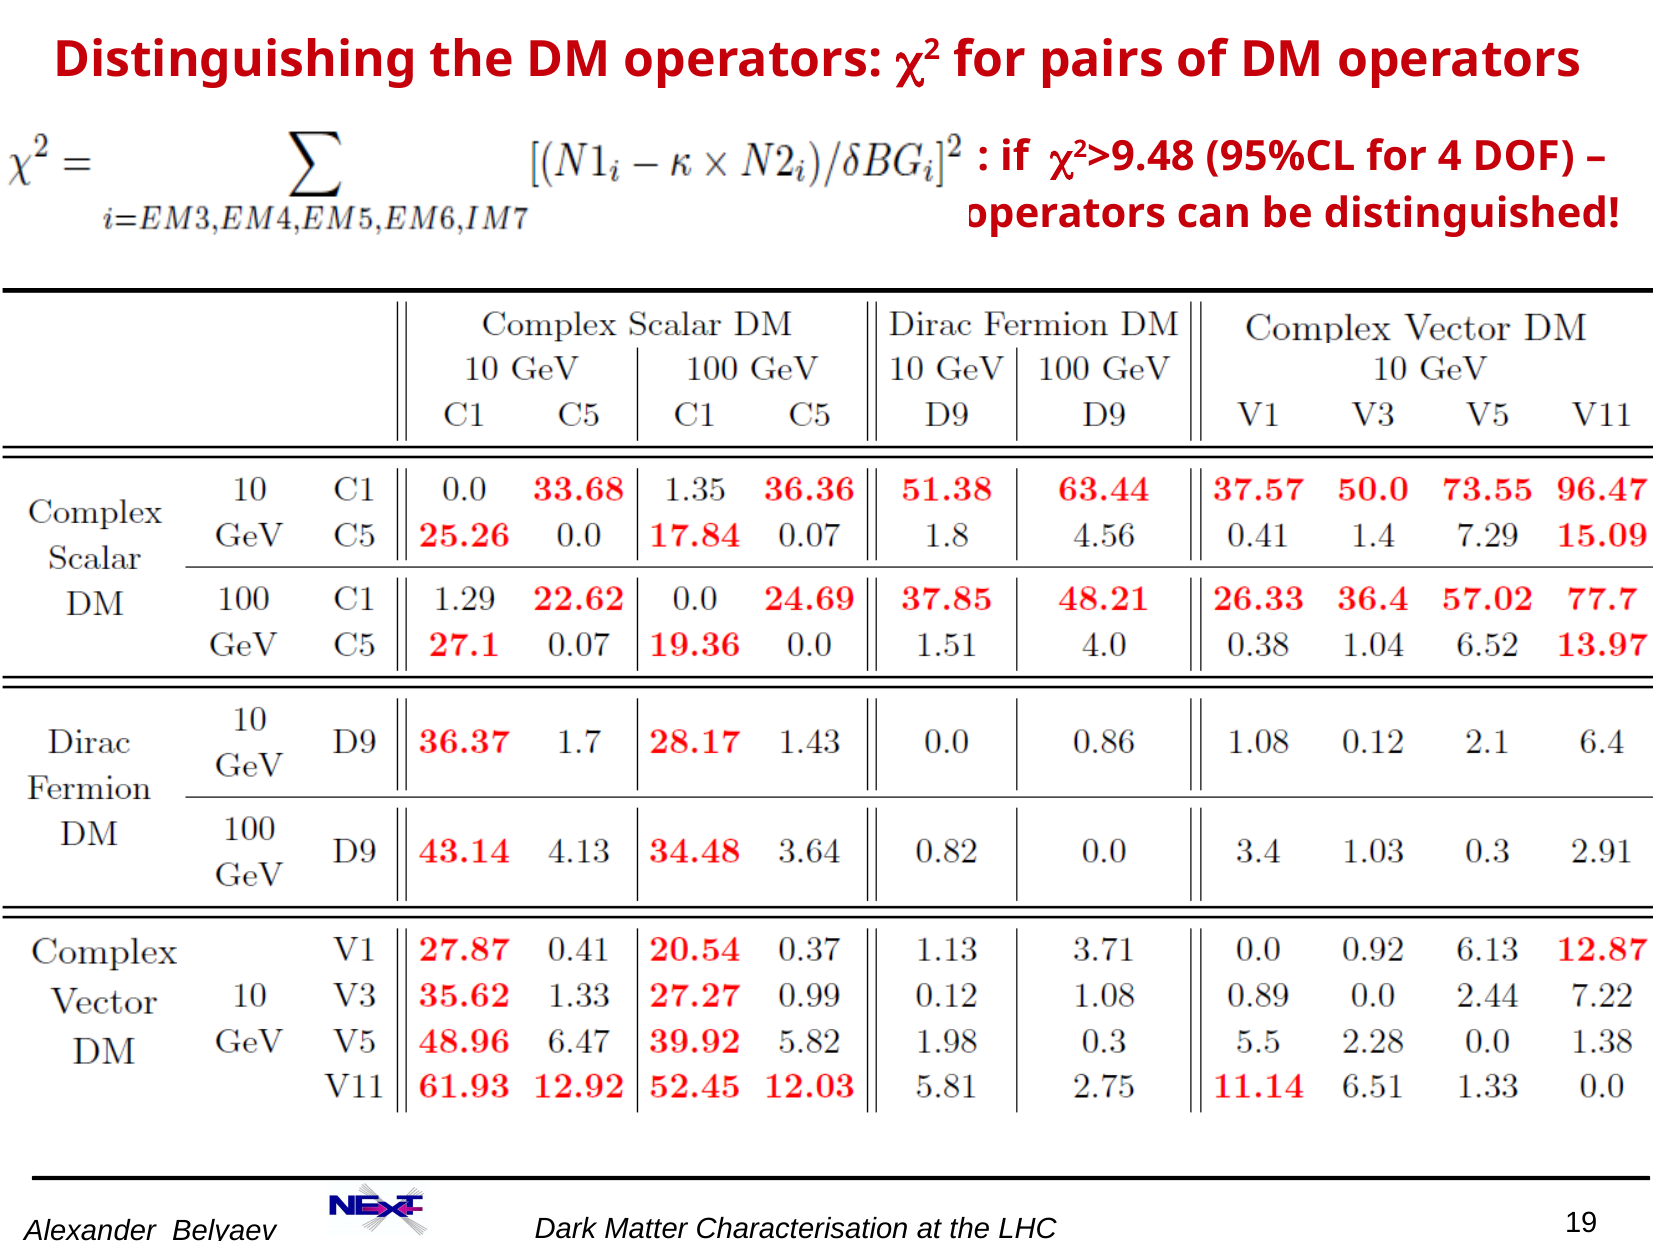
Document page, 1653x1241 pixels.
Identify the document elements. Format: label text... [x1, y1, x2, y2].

picture [327, 1181, 429, 1236]
text_box : if c2>9.48 (95%CL for 4 DOF) – operators can be distinguished! [962, 124, 1642, 242]
picture [0, 94, 969, 237]
title Distinguishing the DM operators: c2 for pairs of DM operators [35, 19, 1595, 95]
picture [0, 288, 1653, 1115]
